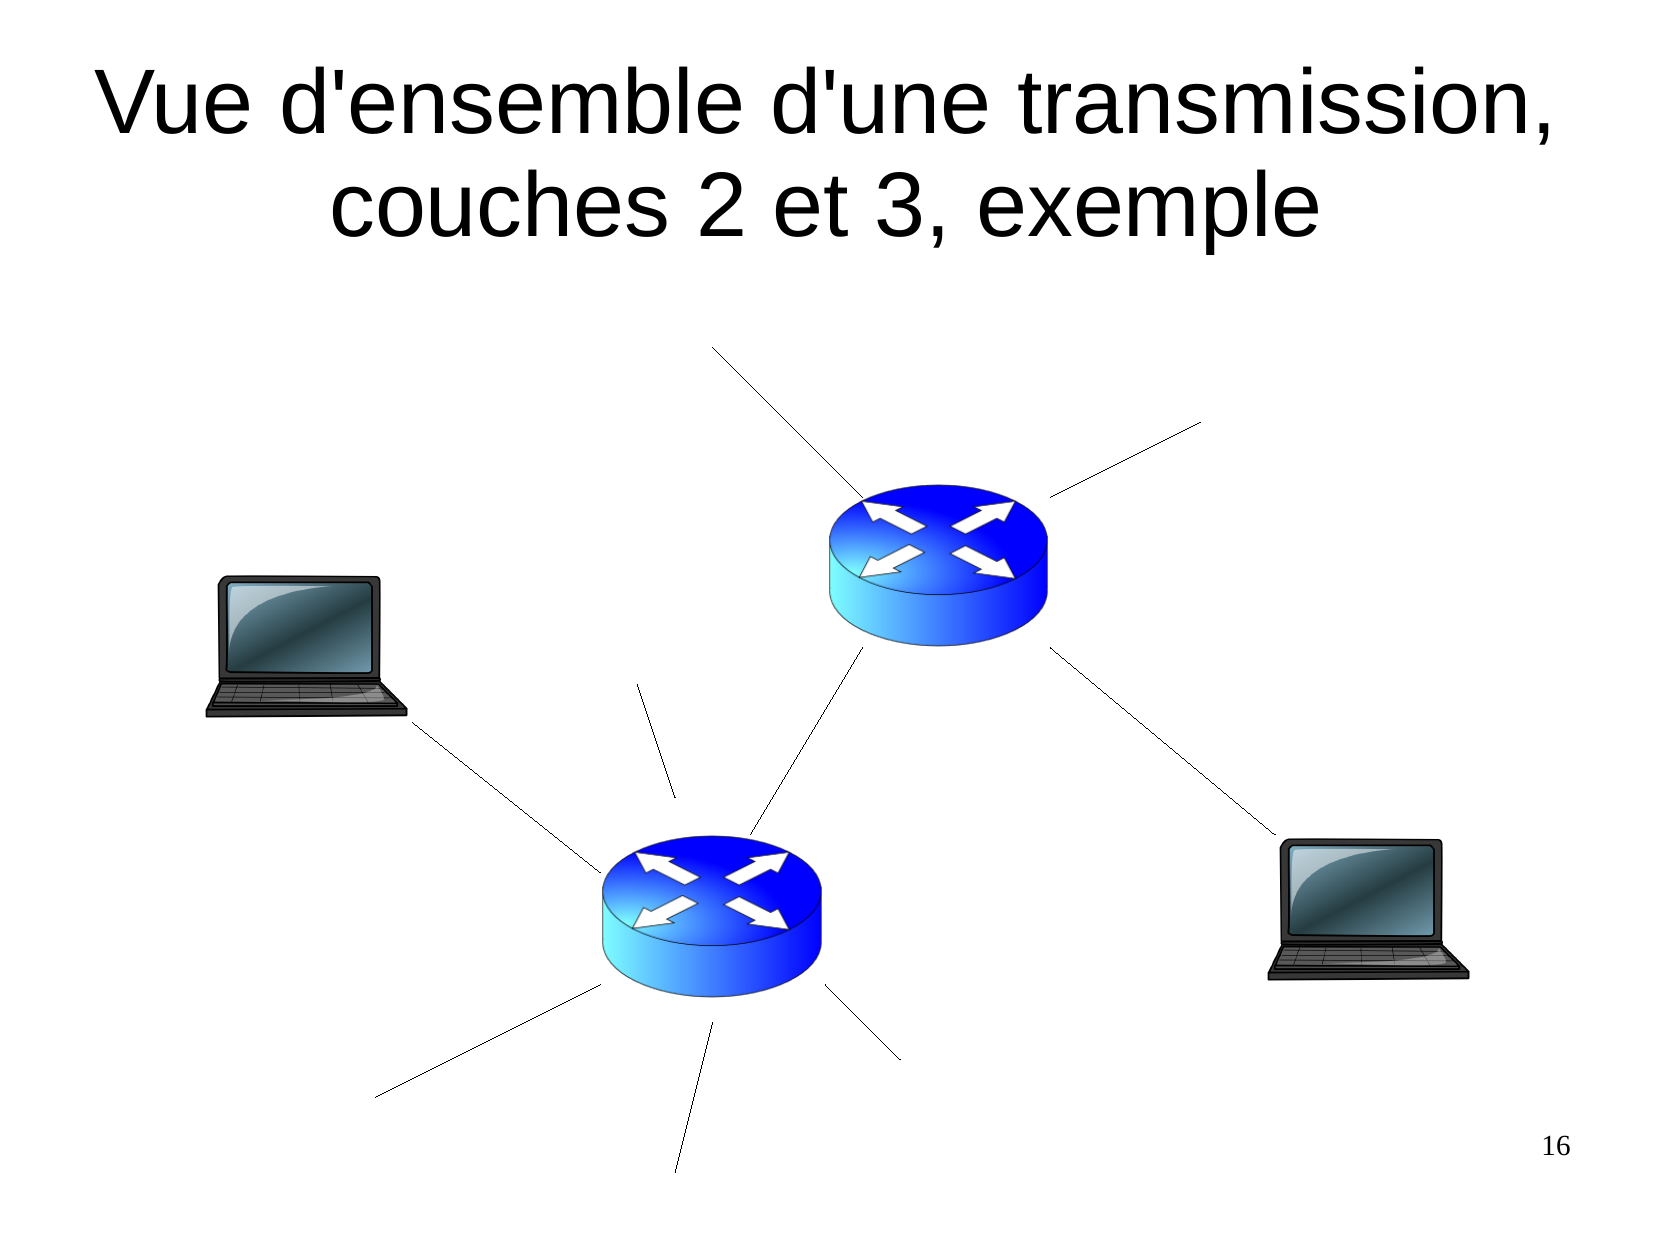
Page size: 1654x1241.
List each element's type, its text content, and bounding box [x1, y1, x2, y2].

title Vue d'ensemble d'une transmission, couches 2 et 3, exemple [82, 49, 1571, 257]
picture [1249, 797, 1475, 1023]
picture [598, 834, 826, 999]
picture [825, 483, 1052, 648]
picture [187, 534, 413, 760]
